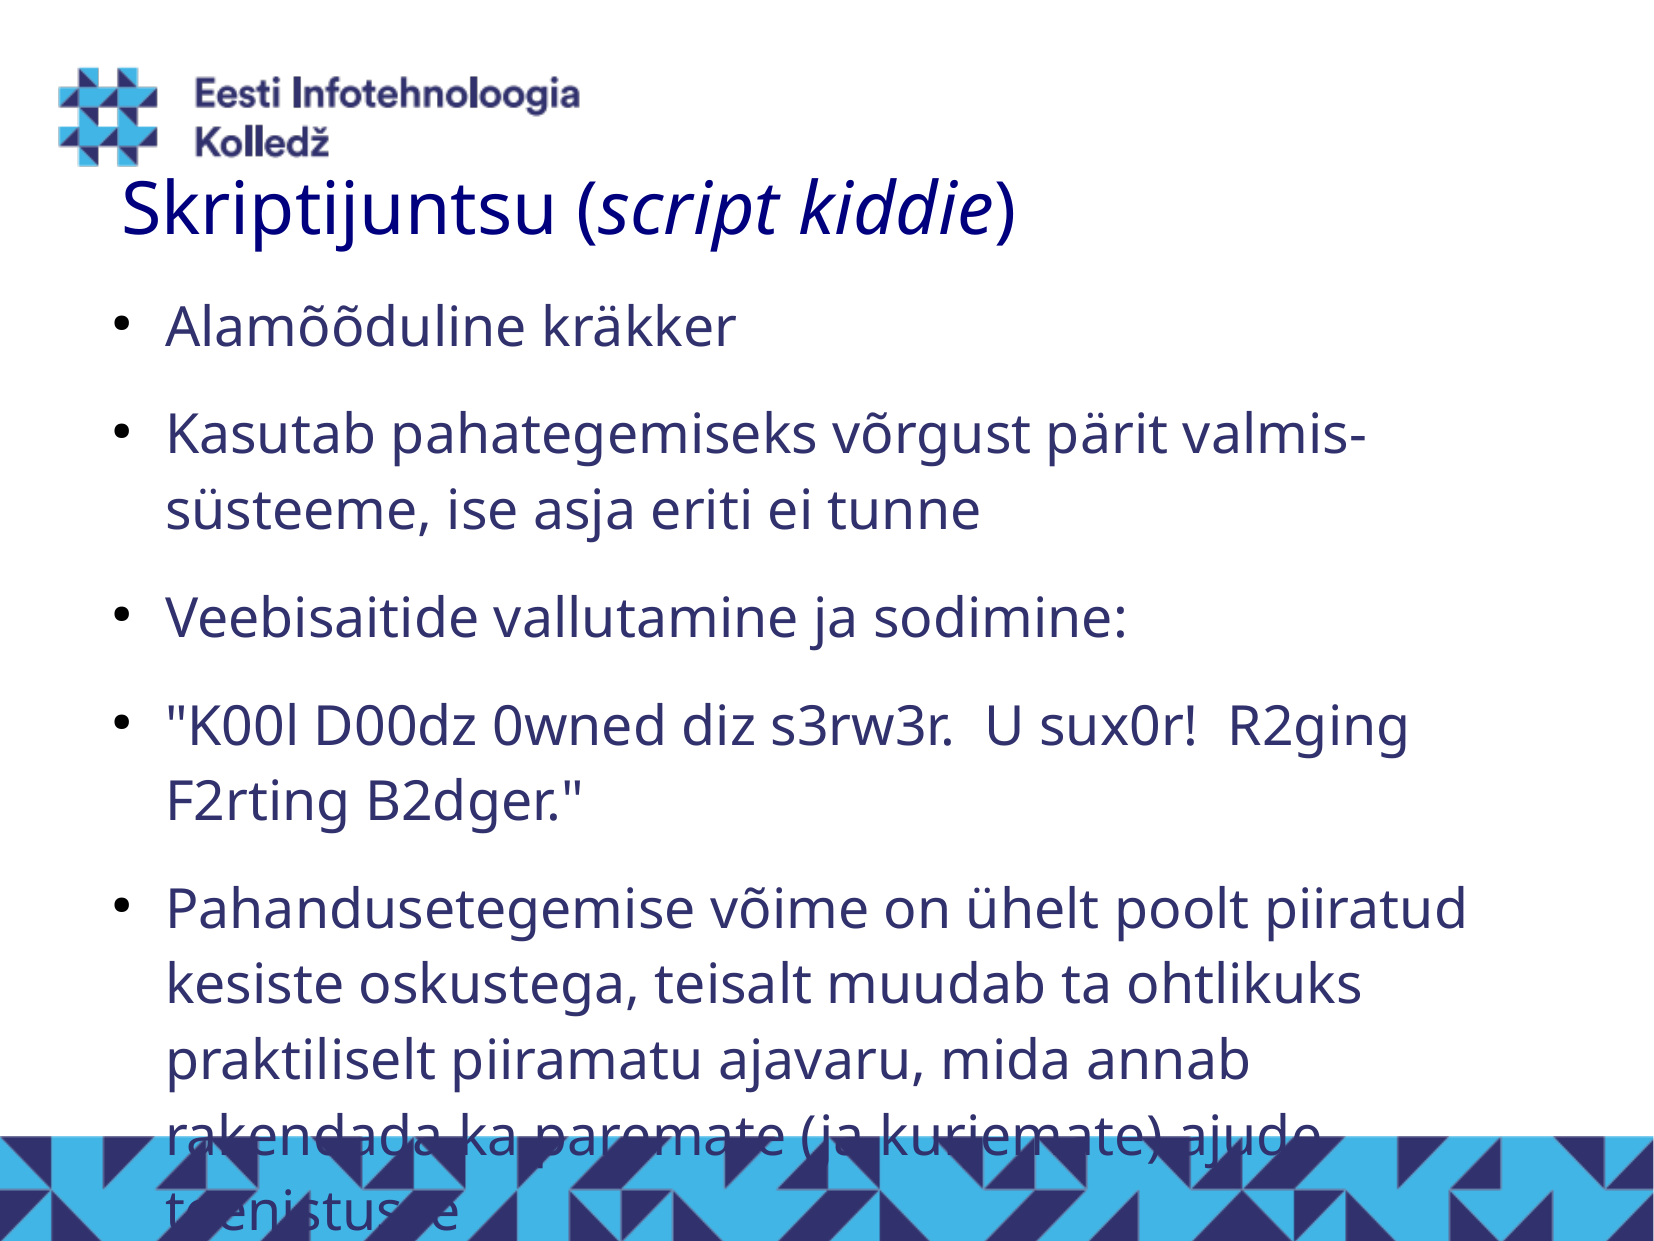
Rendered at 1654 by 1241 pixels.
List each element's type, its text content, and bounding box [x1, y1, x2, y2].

title Skriptijuntsu (script kiddie) [121, 102, 1534, 310]
list Alamõõduline kräkker Kasutab pahategemiseks võrgust pärit valmis- süsteeme, ise asja eriti ei tunne Veebisaitide vallutamine ja sodimine: "K00l D00dz 0wned diz s3rw3r. U sux0r! R2ging F2rting B2dger." Pahandusetegemise võime on ühelt poolt piiratud kesiste oskustega, teisalt muudab ta ohtlikuks praktiliselt piiramatu ajavaru, mida annab rakendada ka paremate (ja kurjemate) ajude teenistusse [94, 286, 1506, 1182]
